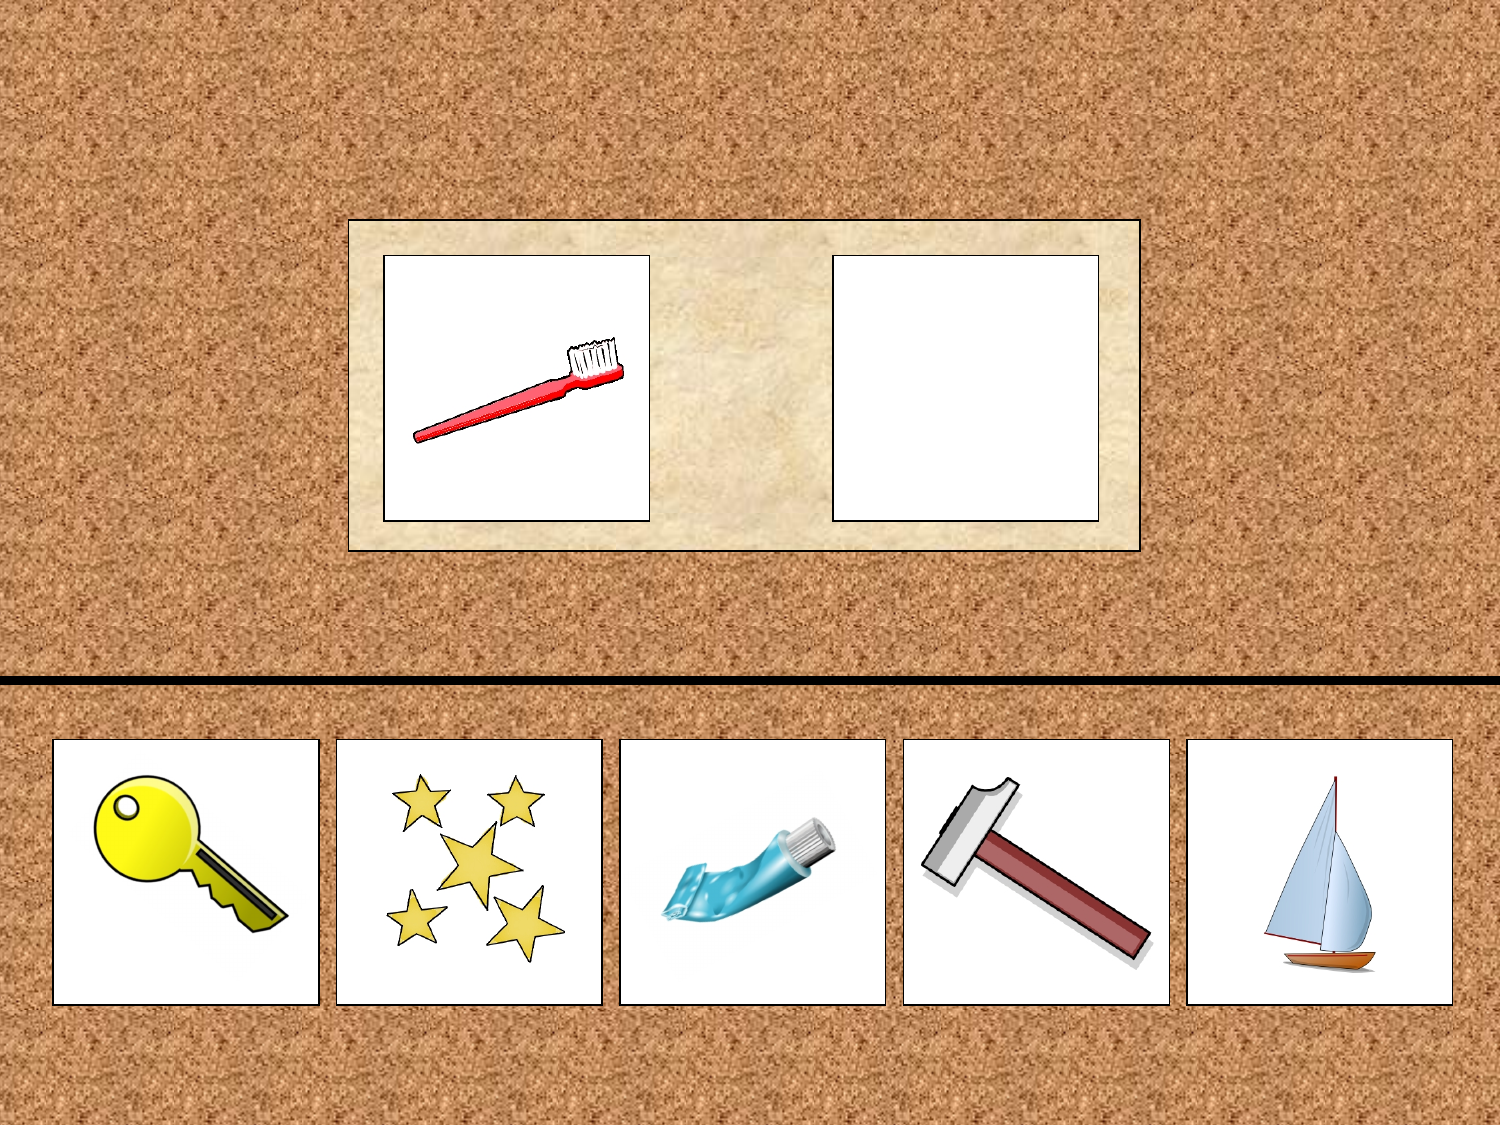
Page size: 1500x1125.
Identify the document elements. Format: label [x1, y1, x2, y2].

text_box [903, 739, 1170, 1006]
text_box [619, 739, 886, 1006]
text_box [1186, 739, 1453, 1006]
picture [0, 685, 1500, 1125]
text_box [52, 739, 319, 1006]
picture [0, 0, 1500, 676]
text_box [336, 739, 603, 1006]
text_box [348, 219, 1140, 551]
